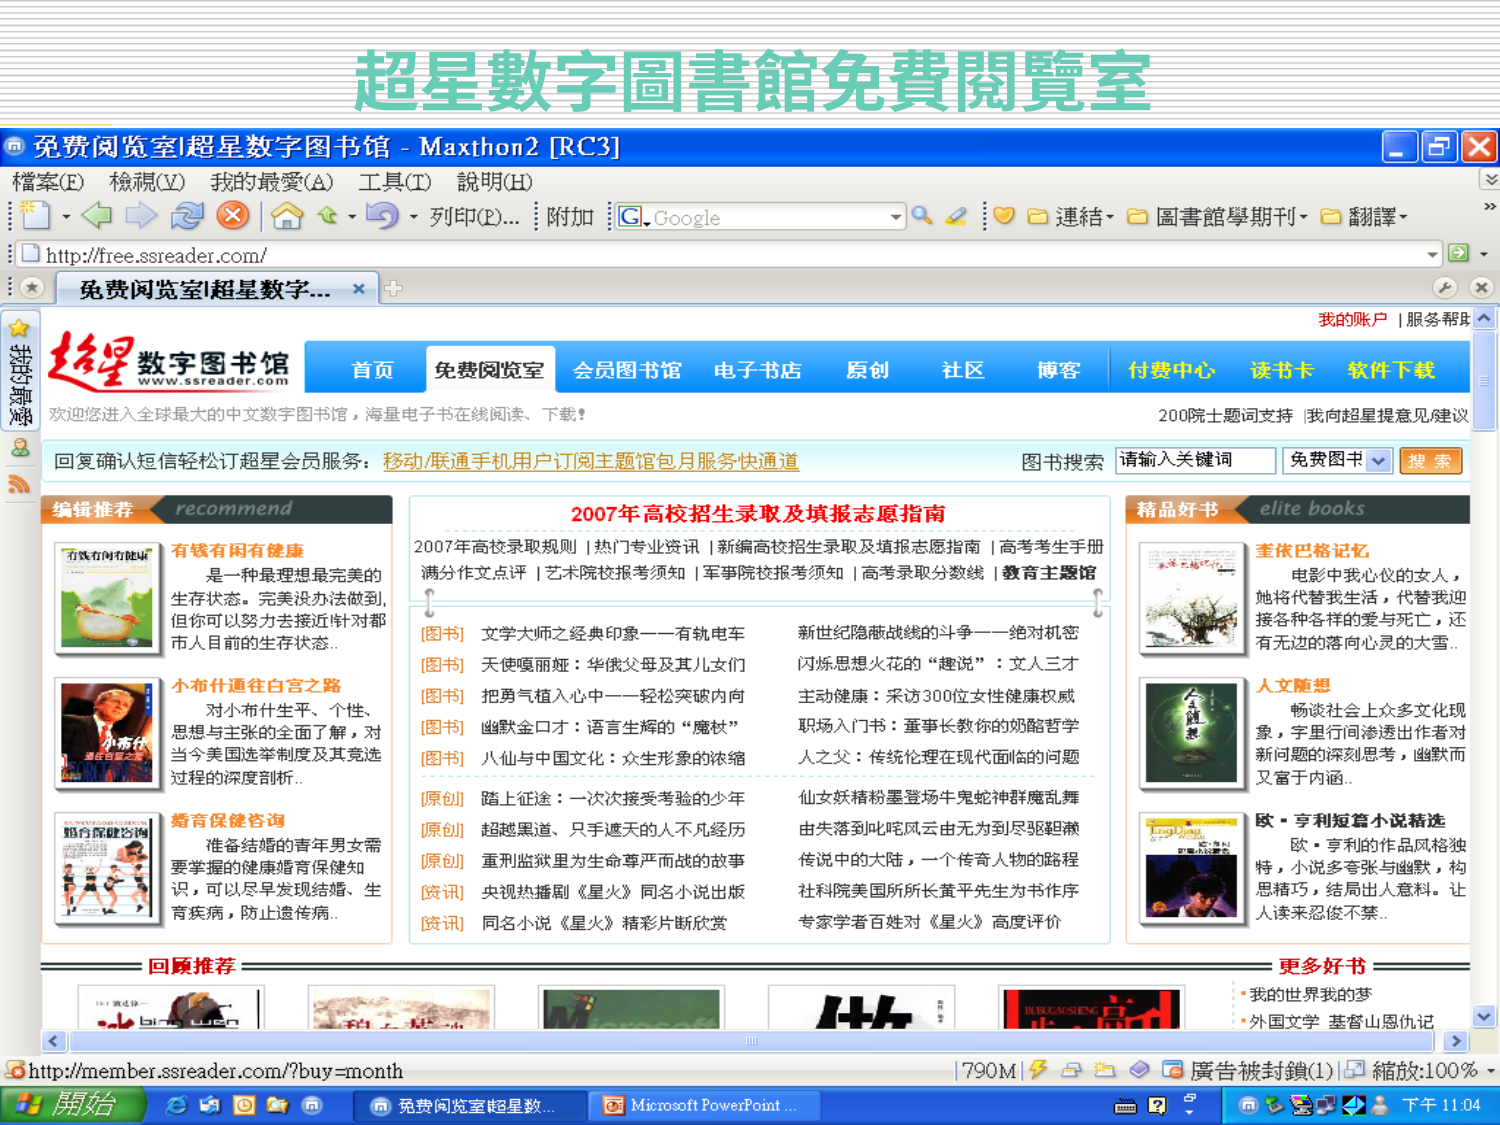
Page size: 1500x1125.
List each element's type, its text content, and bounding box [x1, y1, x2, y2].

title 超星數字圖書館免費閱覽室 [74, 30, 1433, 126]
picture [0, 0, 1500, 1125]
